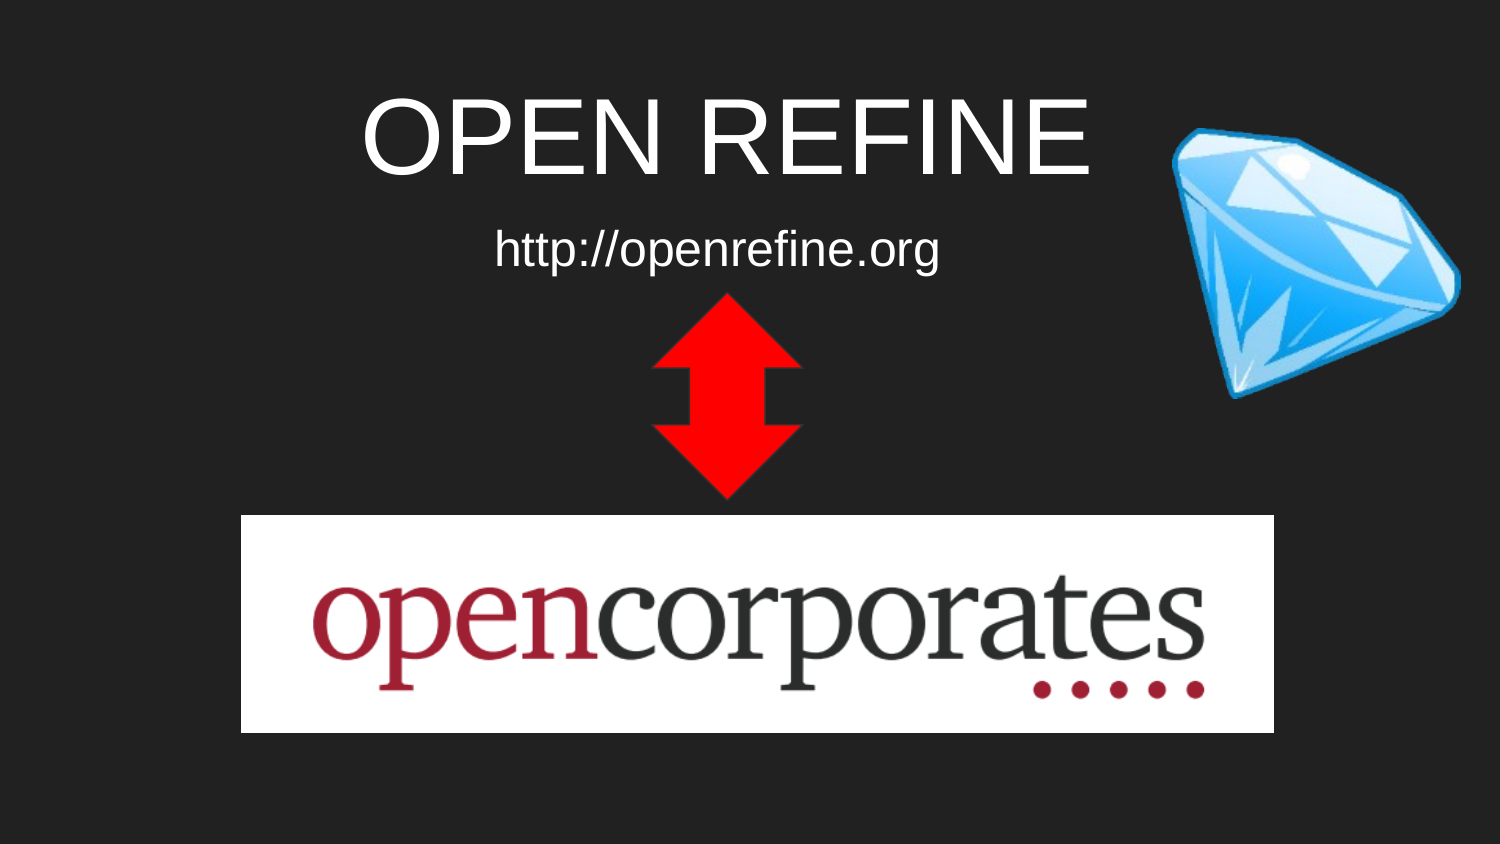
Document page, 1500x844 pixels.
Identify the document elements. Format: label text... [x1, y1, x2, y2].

picture [241, 515, 1274, 733]
title OPEN REFINE [28, 37, 1427, 212]
text_box [651, 293, 804, 501]
text_box http://openrefine.org [471, 201, 964, 293]
picture [1172, 128, 1461, 399]
